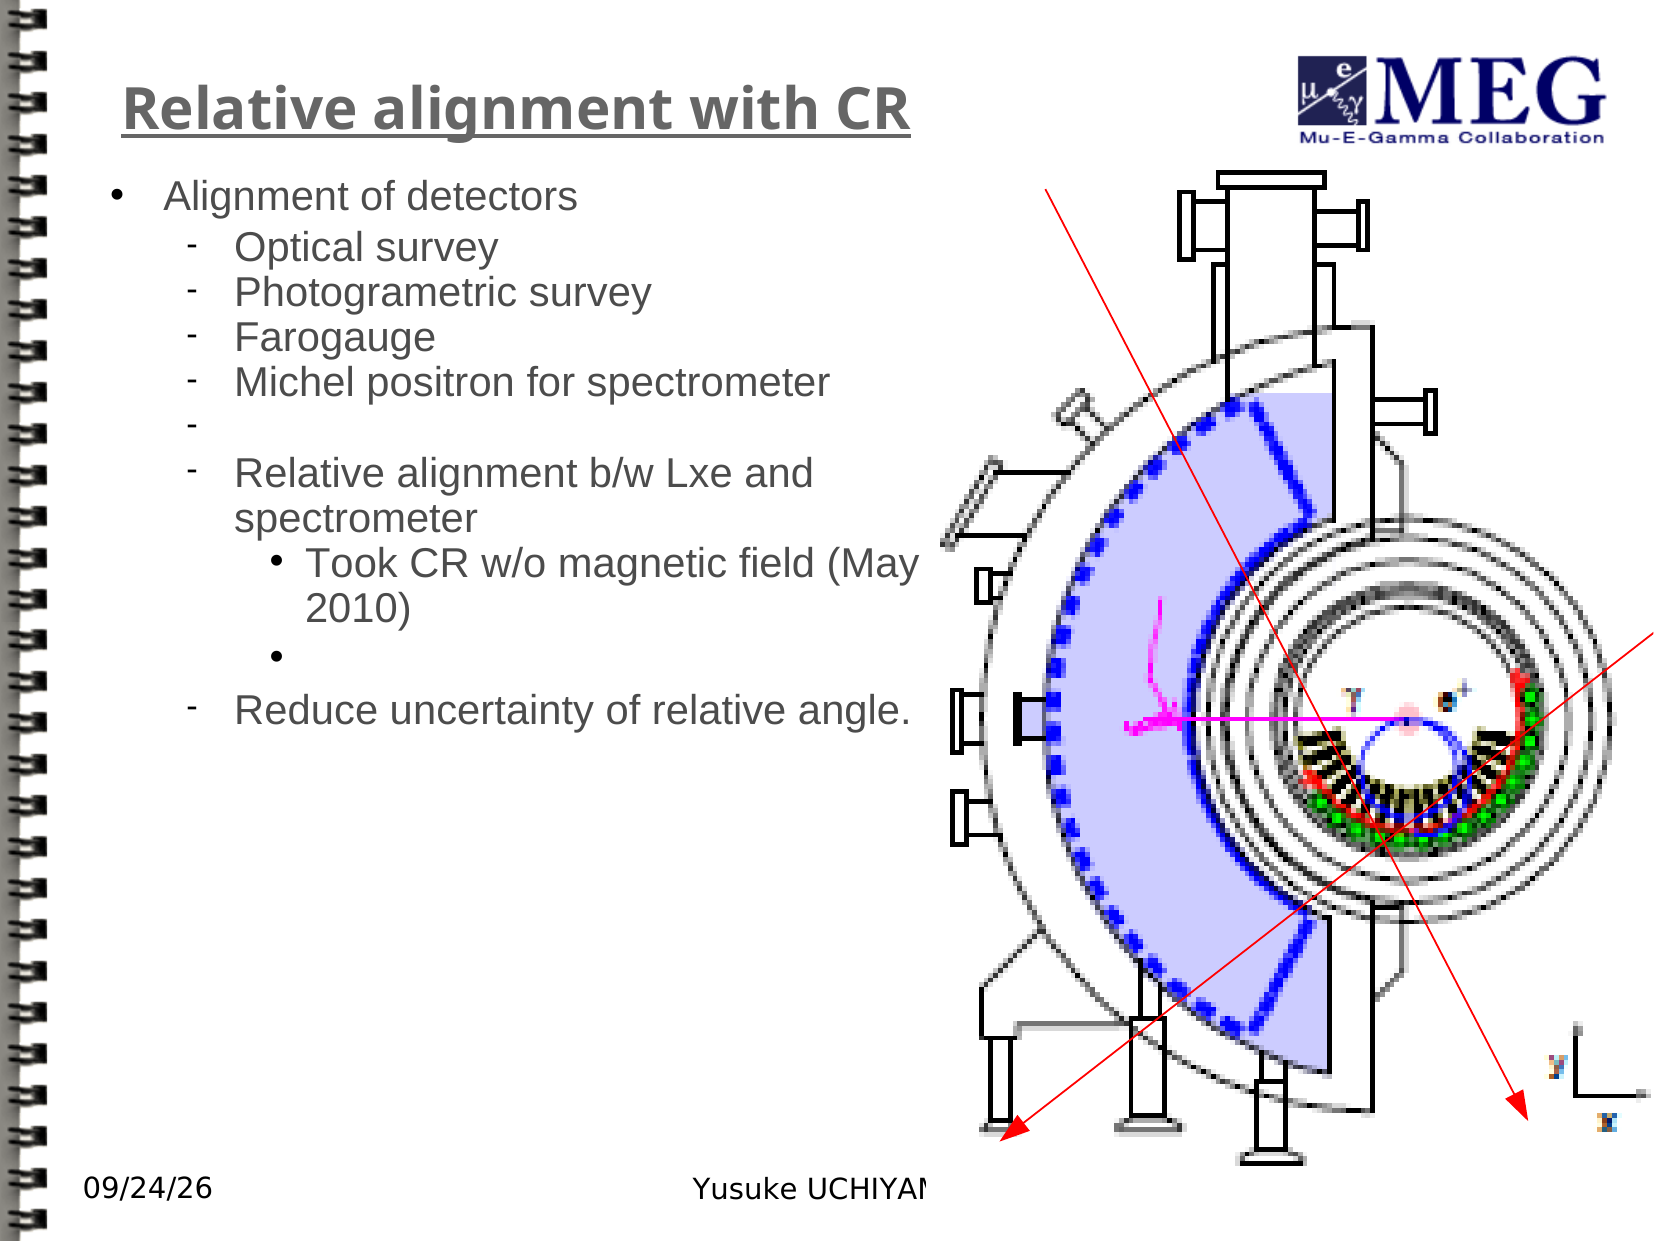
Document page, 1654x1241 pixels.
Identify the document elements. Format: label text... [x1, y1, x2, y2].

title Relative alignment with CR [121, 50, 1300, 162]
list Alignment of detectors Optical survey Photogrametric survey Farogauge Michel positron for spectrometer Relative alignment b/w Lxe and spectrometer Took CR w/o magnetic field (May 2010) Reduce uncertainty of relative angle. [92, 174, 922, 1094]
picture [0, 0, 1654, 1241]
